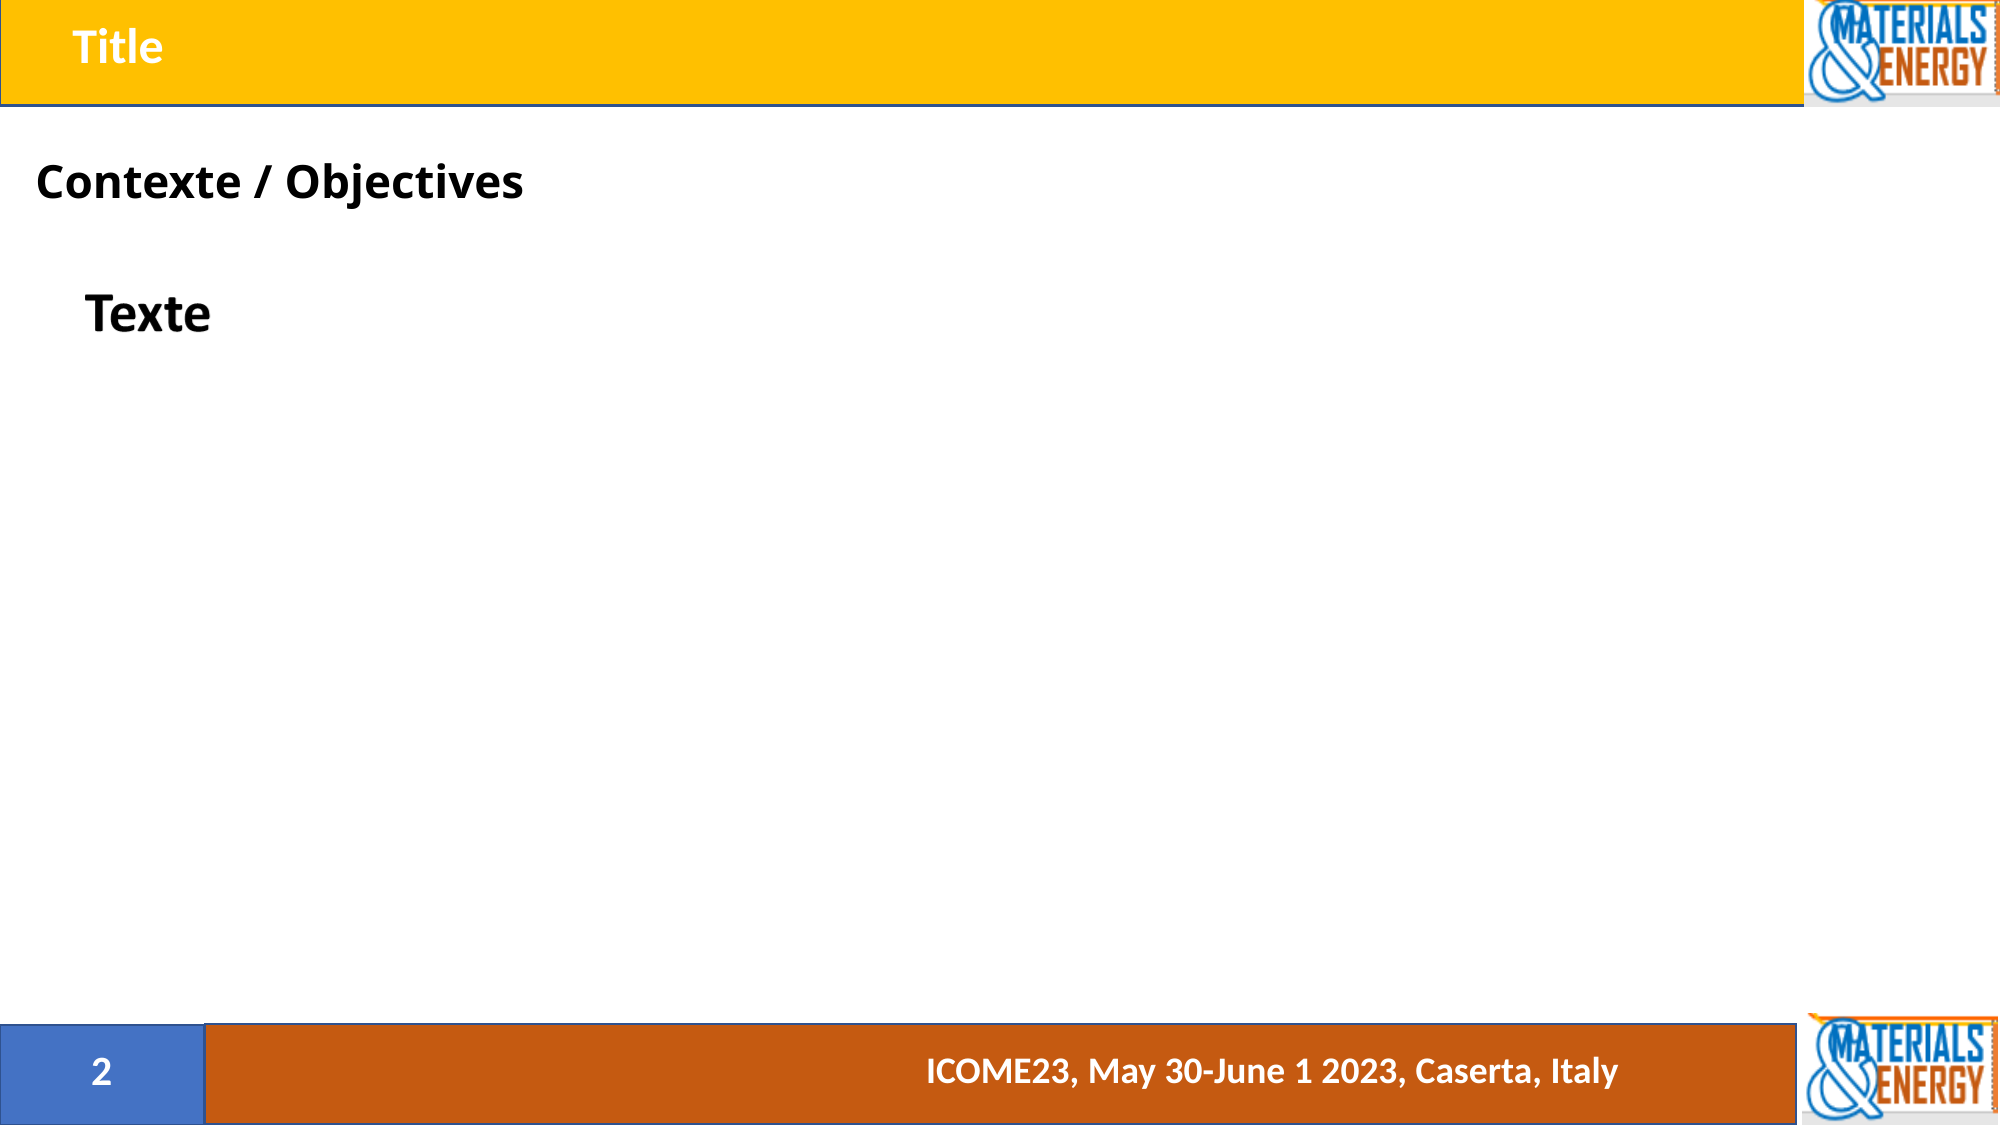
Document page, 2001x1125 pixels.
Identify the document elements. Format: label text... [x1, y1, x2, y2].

text_box [0, 0, 1804, 106]
text_box ICOME23, May 30-June 1 2023, Caserta, Italy [205, 1024, 1796, 1124]
text_box [0, 1024, 204, 1125]
picture [49, 259, 1797, 990]
text_box Contexte / Objectives [20, 141, 1867, 212]
picture [1804, 0, 2000, 107]
text_box Title [57, 18, 406, 95]
